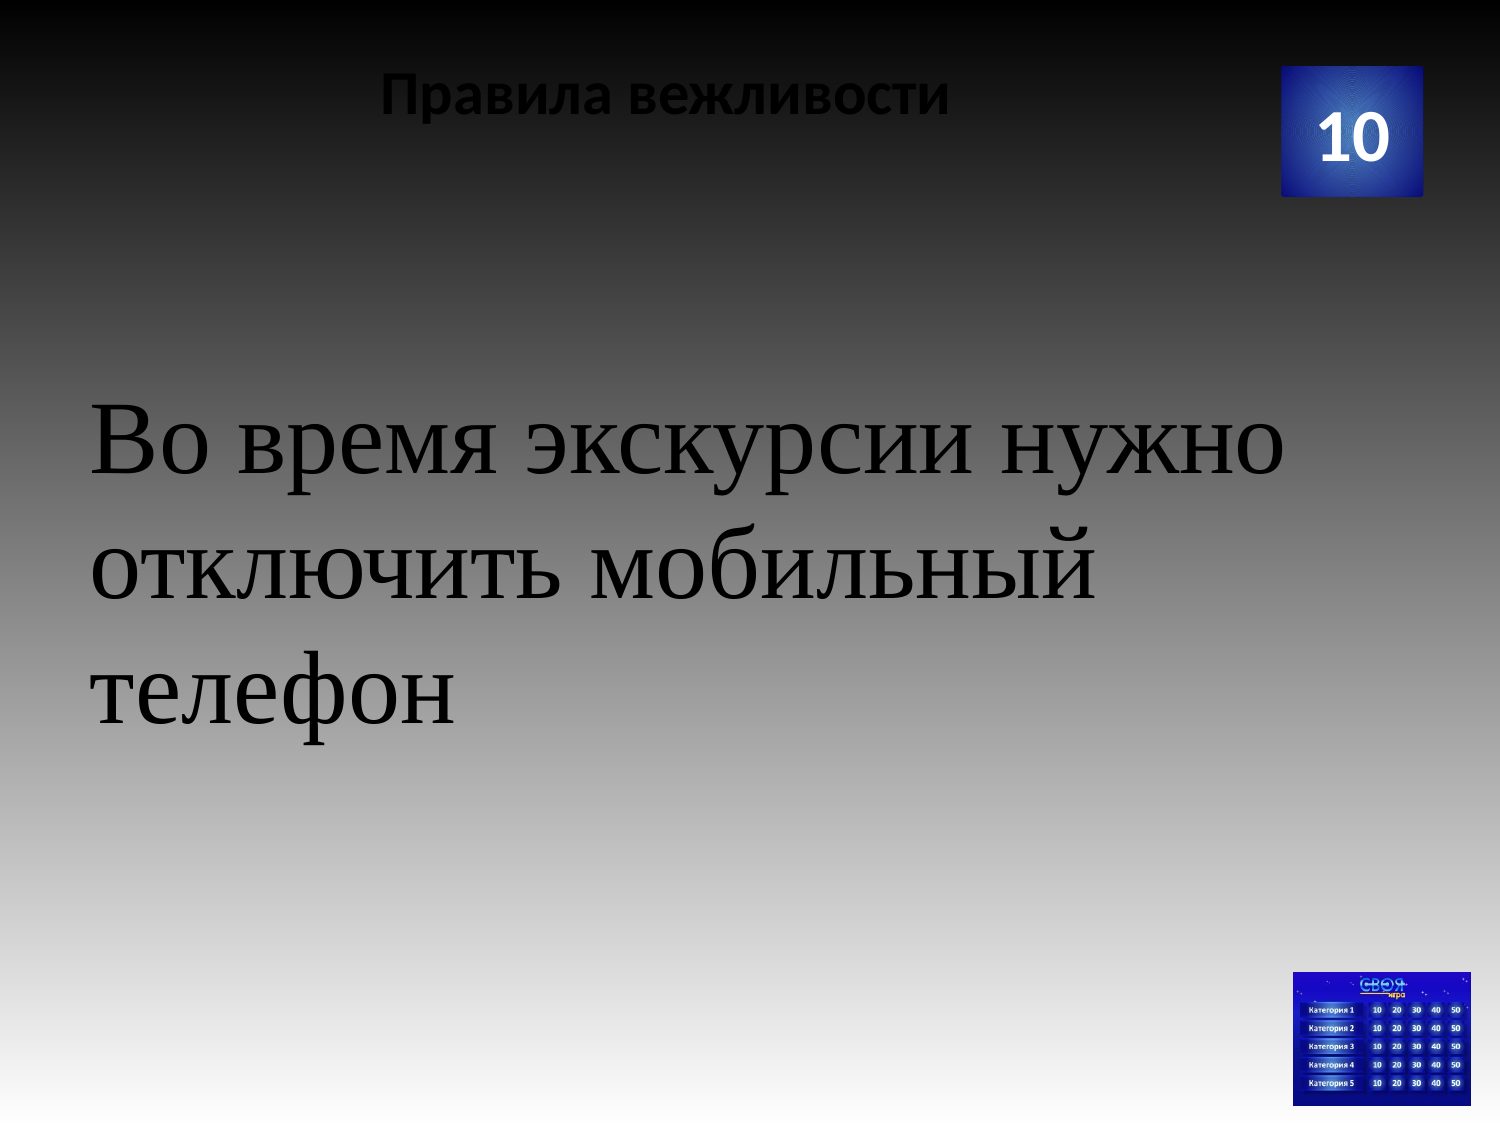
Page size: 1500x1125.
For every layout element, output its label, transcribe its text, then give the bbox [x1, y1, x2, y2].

picture [1293, 972, 1471, 1106]
title Правила вежливости [75, 45, 1258, 233]
list Во время экскурсии нужно отключить мобильный телефон [75, 361, 1425, 1000]
text_box 10 [1281, 66, 1424, 197]
